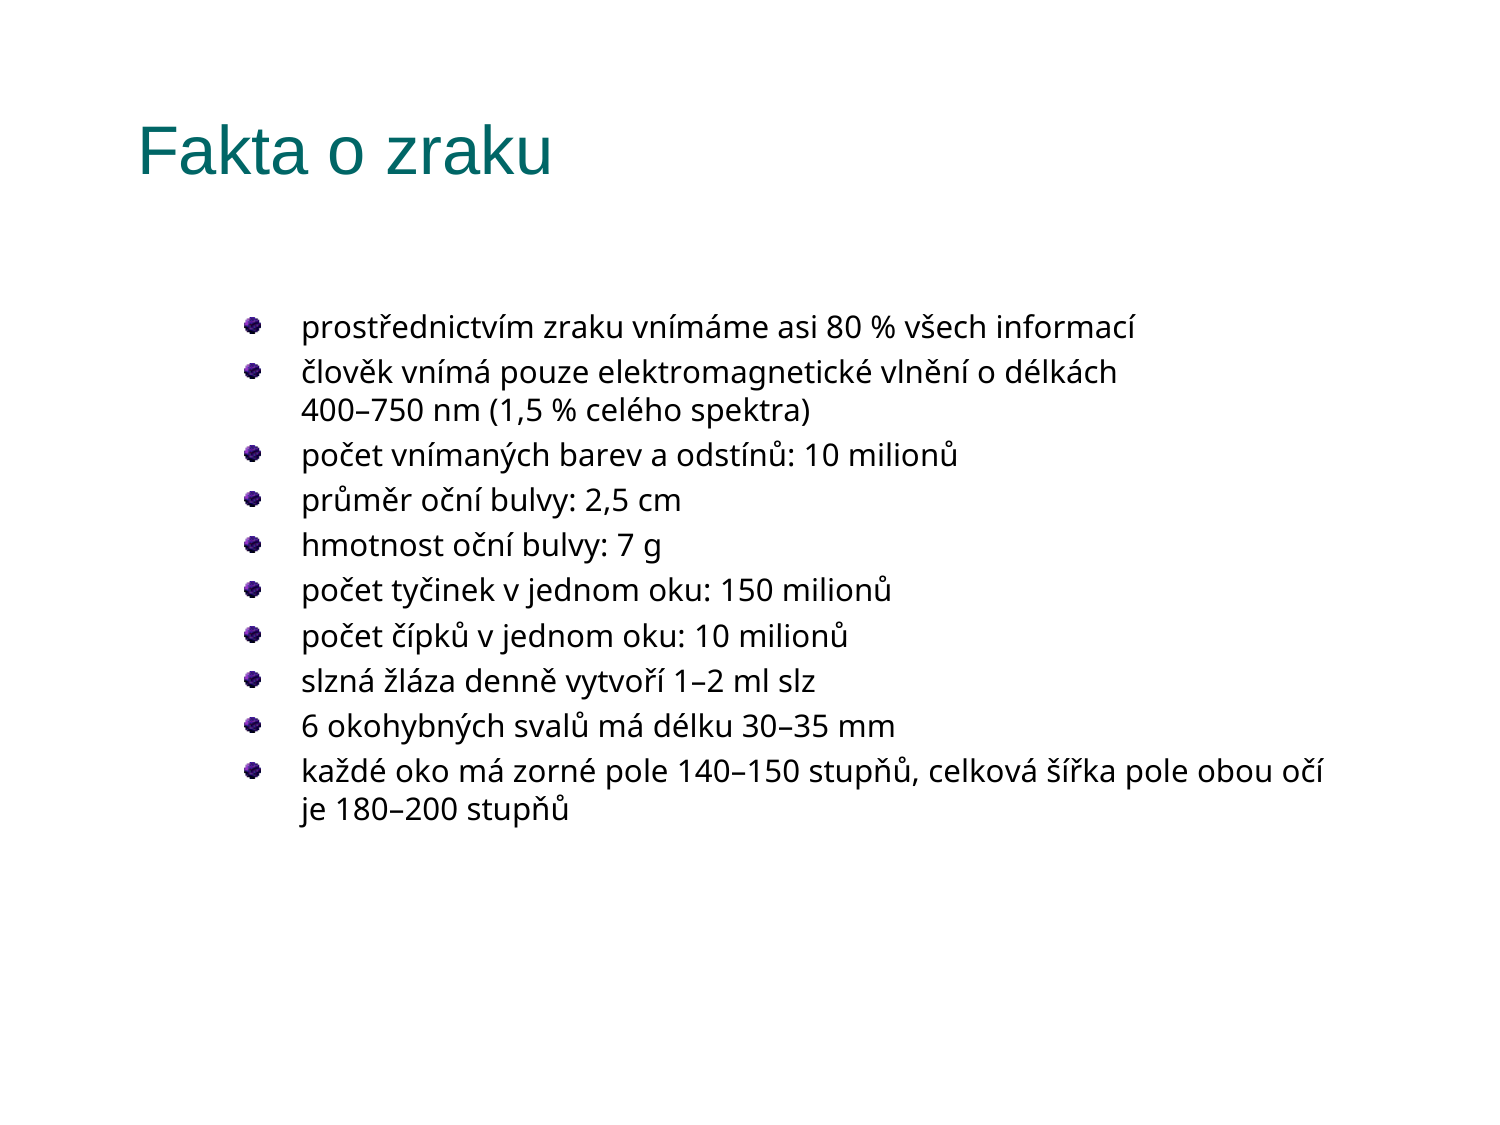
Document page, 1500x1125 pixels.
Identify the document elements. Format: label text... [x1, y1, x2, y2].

text_box Fakta o zraku [122, 53, 845, 197]
list prostřednictvím zraku vnímáme asi 80 % všech informací člověk vnímá pouze elektromagnetické vlnění o délkách 400–750 nm (1,5 % celého spektra) počet vnímaných barev a odstínů: 10 milionů průměr oční bulvy: 2,5 cm hmotnost oční bulvy: 7 g počet tyčinek v jednom oku: 150 milionů počet čípků v jednom oku: 10 milionů slzná žláza denně vytvoří 1–2 ml slz 6 okohybných svalů má délku 30–35 mm každé oko má zorné pole 140–150 stupňů, celková šířka pole obou očí je 180–200 stupňů [230, 299, 1366, 1024]
